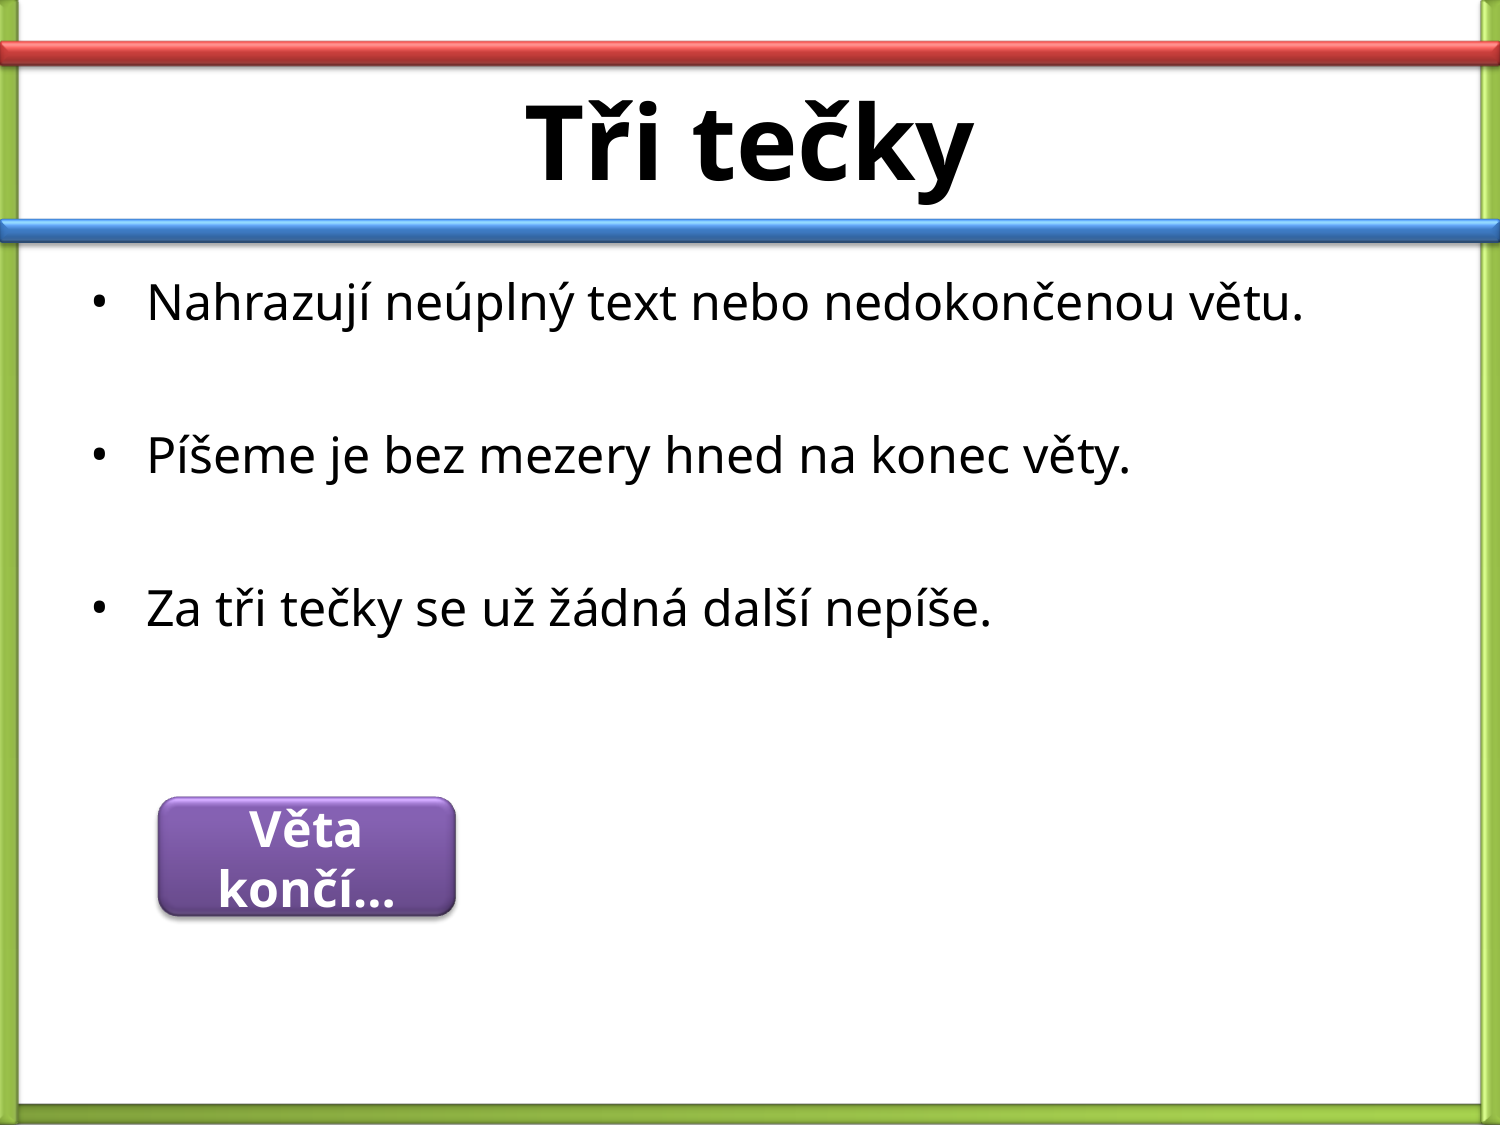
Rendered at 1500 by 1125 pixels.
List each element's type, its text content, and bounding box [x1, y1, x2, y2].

title Tři tečky [75, 45, 1426, 233]
picture [142, 792, 472, 929]
picture [0, 0, 1500, 1125]
text_box Věta končí… [165, 804, 449, 912]
list Nahrazují neúplný text nebo nedokončenou větu. Píšeme je bez mezery hned na konec věty. Za tři tečky se už žádná další nepíše. [74, 262, 1424, 1125]
